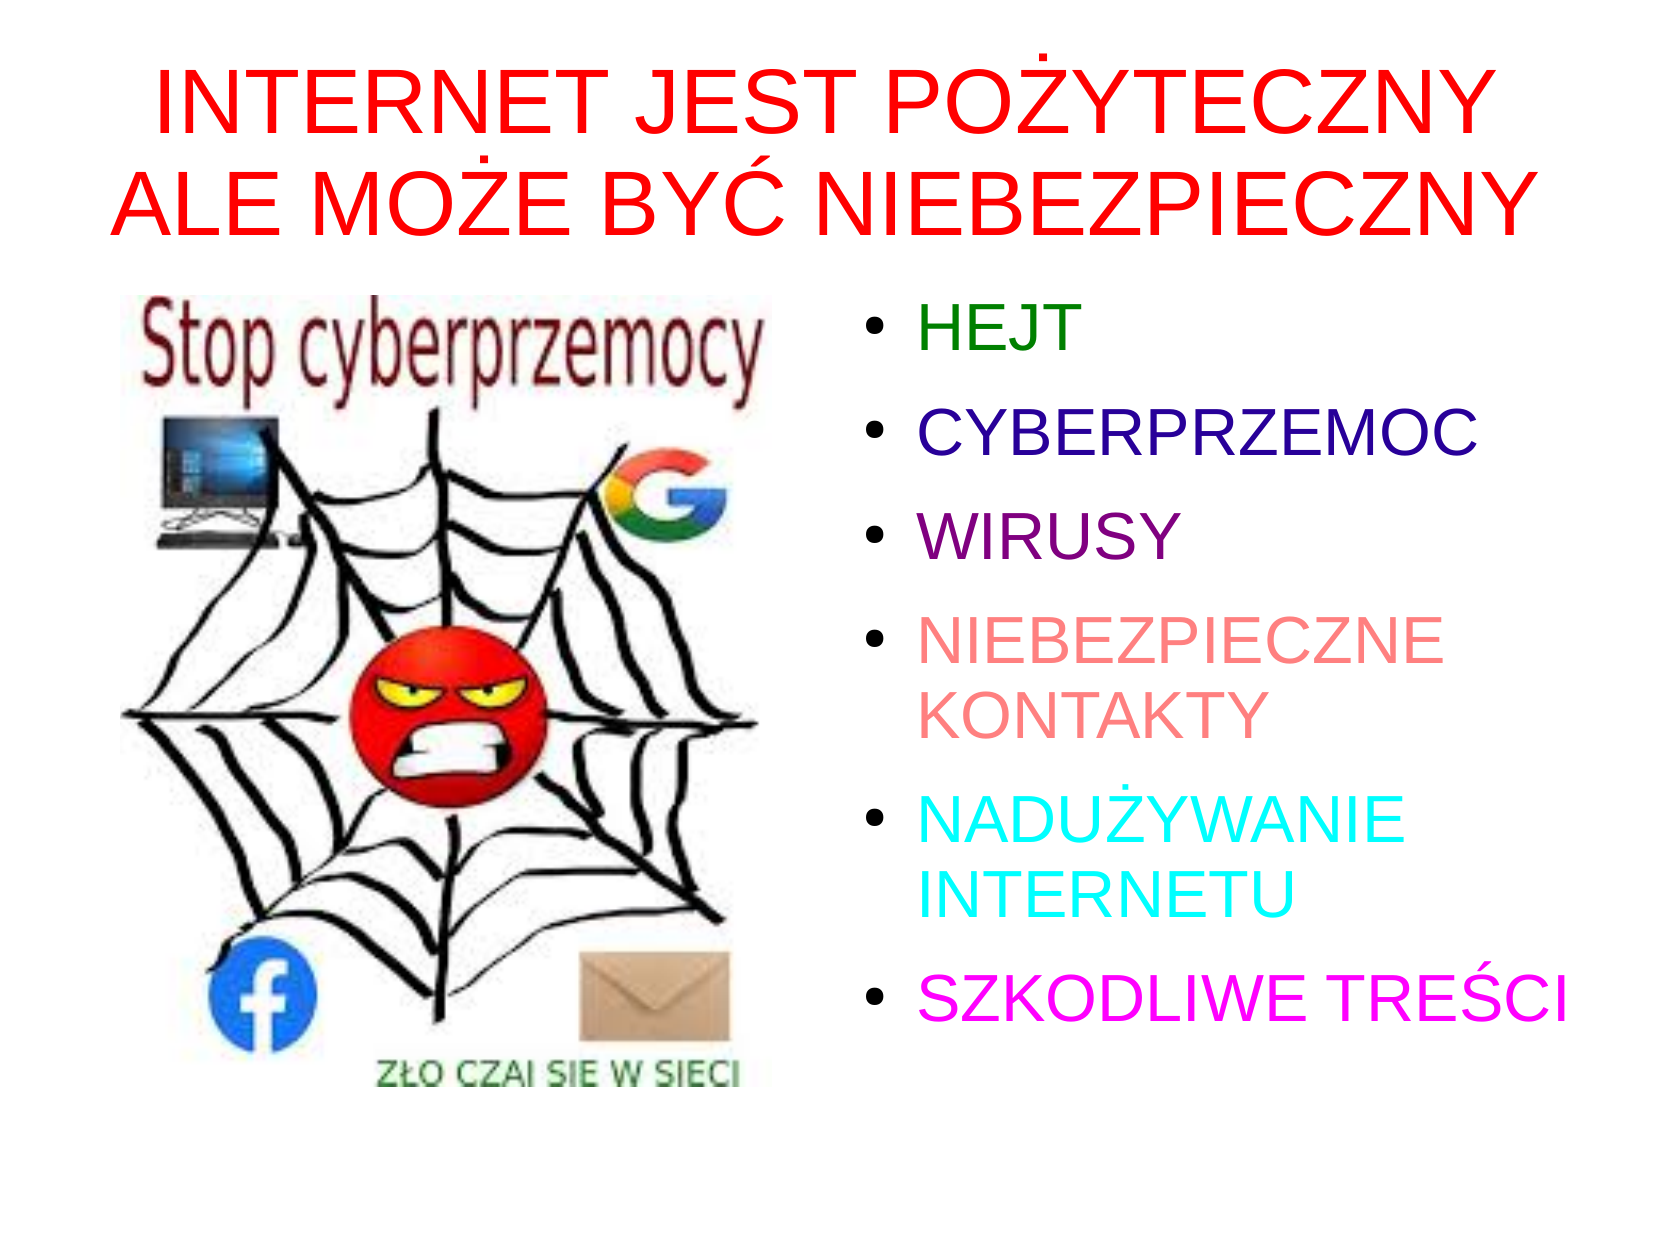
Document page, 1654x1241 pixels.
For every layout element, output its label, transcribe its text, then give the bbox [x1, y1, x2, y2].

picture [120, 295, 772, 1087]
title INTERNET JEST POŻYTECZNY ALE MOŻE BYĆ NIEBEZPIECZNY [82, 49, 1571, 257]
list HEJT CYBERPRZEMOC WIRUSY NIEBEZPIECZNE KONTAKTY NADUŻYWANIE INTERNETU SZKODLIWE TREŚCI [845, 290, 1572, 1109]
